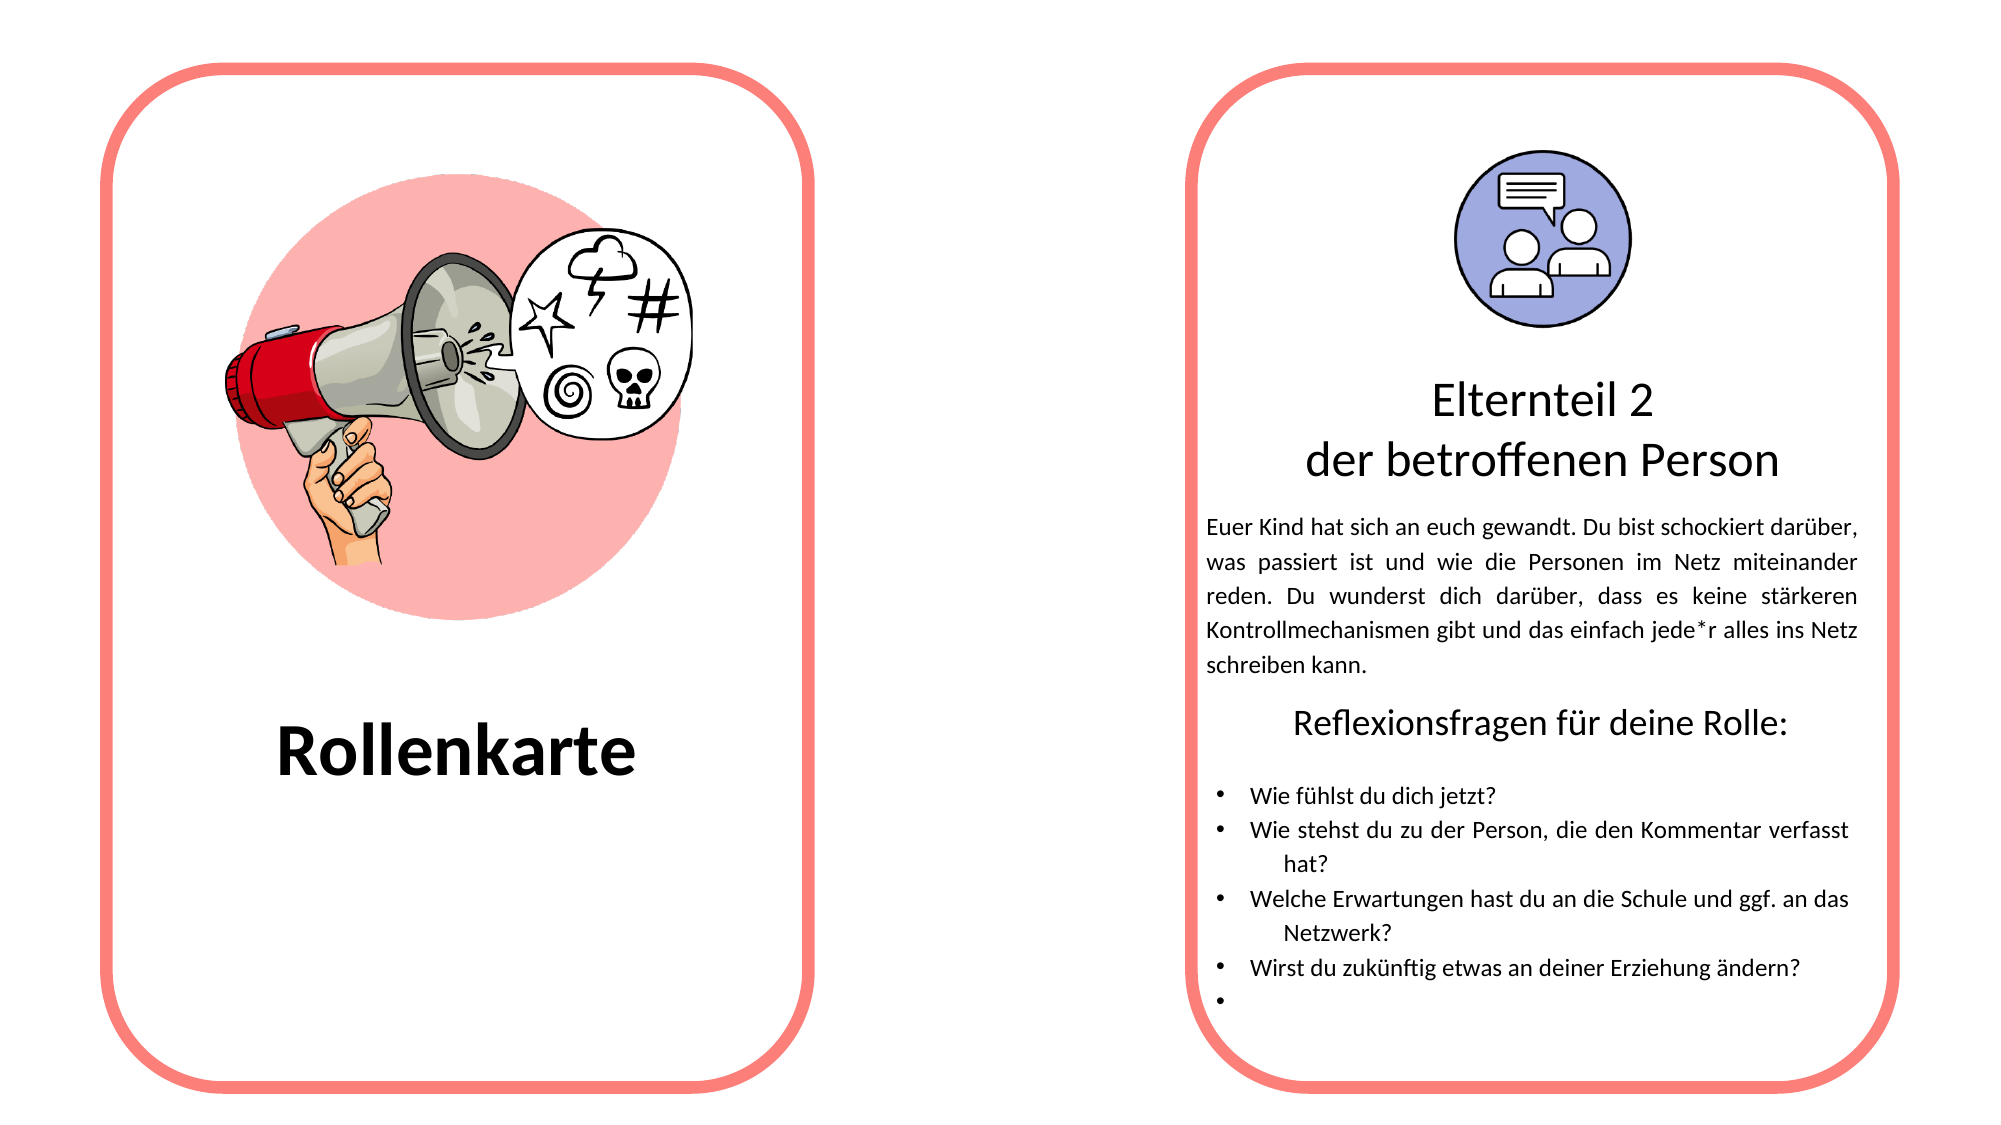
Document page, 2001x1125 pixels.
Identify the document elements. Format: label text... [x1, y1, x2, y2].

picture [176, 162, 739, 631]
text_box Rollenkarte [159, 693, 756, 799]
text_box Wie fühlst du dich jetzt? Wie stehst du zu der Person, die den Kommentar verfasst hat? Welche Erwartungen hast du an die Schule und ggf. an das Netzwerk? Wirst du zukünftig etwas an deiner Erziehung ändern? [1201, 767, 1866, 1024]
text_box Elternteil 2 der betroffenen Person [1210, 358, 1876, 495]
text_box Euer Kind hat sich an euch gewandt. Du bist schockiert darüber, was passiert ist und wie die Personen im Netz miteinander reden. Du wunderst dich darüber, dass es keine stärkeren Kontrollmechanismen gibt und das einfach jede*r alles ins Netz schreiben kann. [1191, 498, 1875, 721]
text_box Reflexionsfragen für deine Rolle: [1278, 690, 1807, 752]
picture [1424, 120, 1661, 357]
